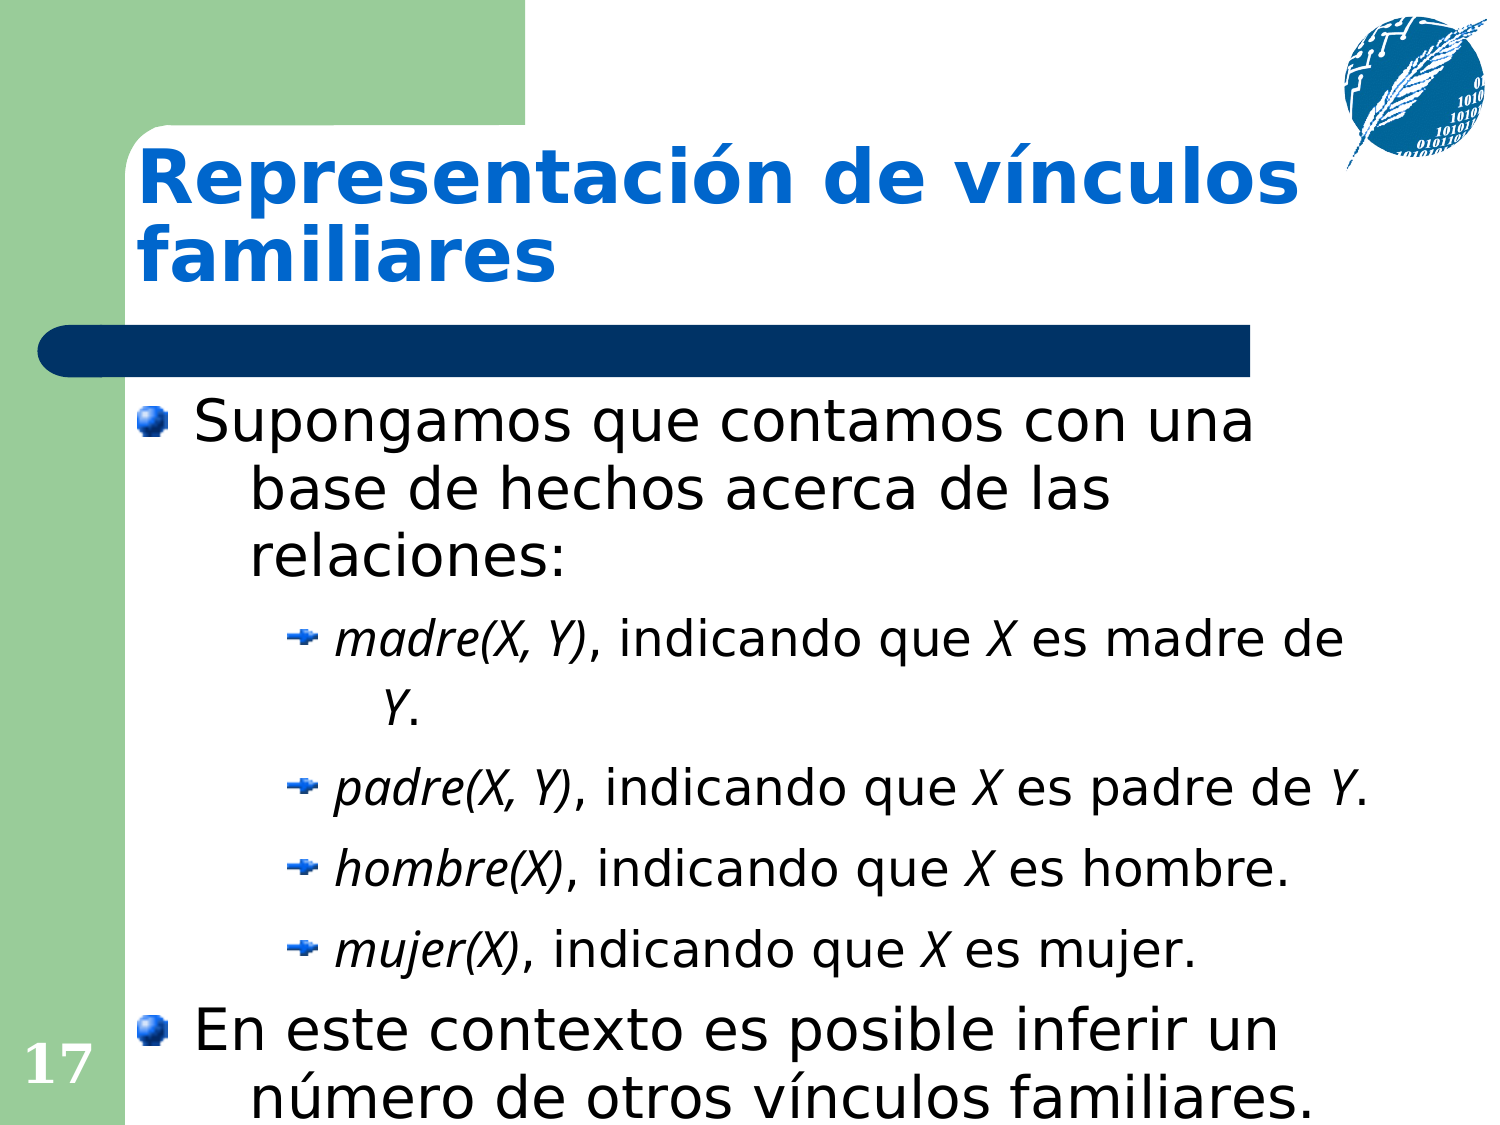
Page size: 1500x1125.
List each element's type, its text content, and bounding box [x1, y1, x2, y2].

picture [1341, 15, 1487, 172]
picture [1436, 127, 1450, 136]
picture [1416, 140, 1425, 149]
list Supongamos que contamos con una base de hechos acerca de las relaciones: madre(X, Y), indicando que X es madre de Y. padre(X, Y), indicando que X es padre de Y. hombre(X), indicando que X es hombre. mujer(X), indicando que X es mujer. En este contexto es posible inferir un número de otros vínculos familiares. [137, 387, 1400, 1056]
title Representación de vínculos familiares [136, 135, 1414, 302]
picture [1433, 139, 1440, 147]
picture [1427, 138, 1431, 148]
